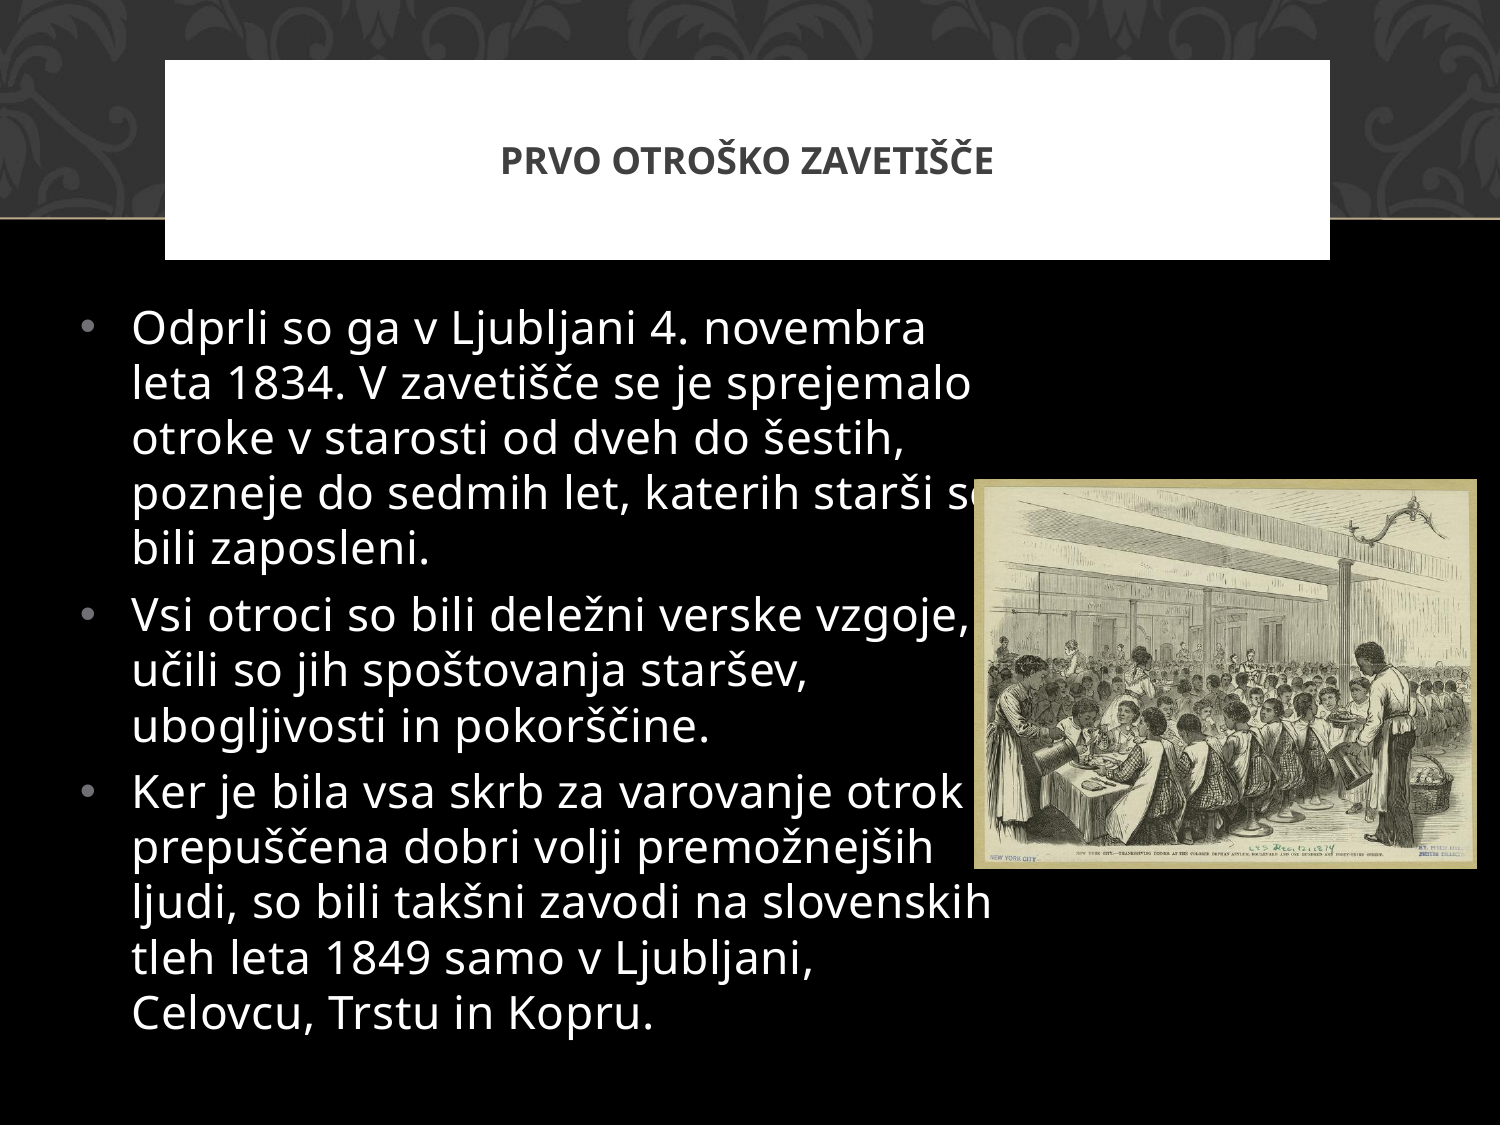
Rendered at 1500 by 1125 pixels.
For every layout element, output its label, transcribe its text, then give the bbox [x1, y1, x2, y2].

list Odprli so ga v Ljubljani 4. novembra leta 1834. V zavetišče se je sprejemalo otroke v starosti od dveh do šestih, pozneje do sedmih let, katerih starši so bili zaposleni. Vsi otroci so bili deležni verske vzgoje, učili so jih spoštovanja staršev, ubogljivosti in pokorščine. Ker je bila vsa skrb za varovanje otrok prepuščena dobri volji premožnejših ljudi, so bili takšni zavodi na slovenskih tleh leta 1849 samo v Ljubljani, Celovcu, Trstu in Kopru. [64, 290, 1022, 1047]
picture [974, 479, 1477, 869]
picture [0, 0, 1500, 217]
title Prvo otroško zavetišče [171, 66, 1324, 254]
